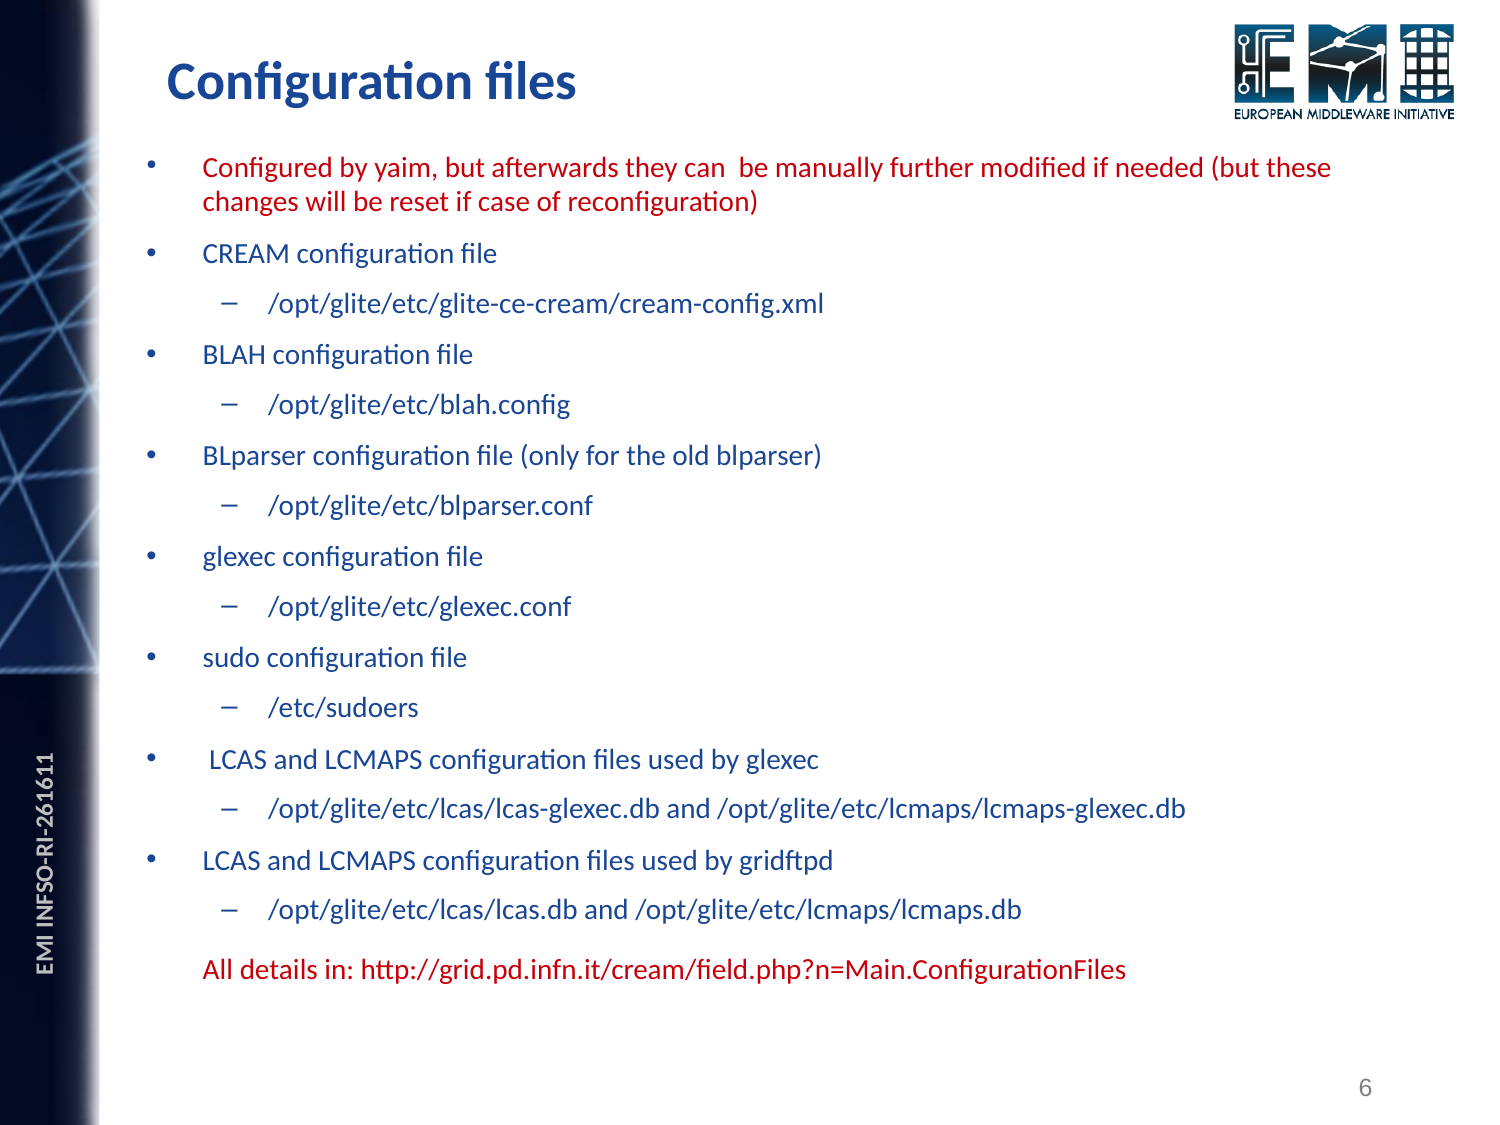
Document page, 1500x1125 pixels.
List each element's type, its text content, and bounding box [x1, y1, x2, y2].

picture [1185, 8, 1500, 140]
text_box Configuration files [153, 37, 1388, 118]
list Configured by yaim, but afterwards they can be manually further modified if needed (but these changes will be reset if case of reconfiguration) CREAM configuration file /opt/glite/etc/glite-ce-cream/cream-config.xml BLAH configuration file /opt/glite/etc/blah.config BLparser configuration file (only for the old blparser) /opt/glite/etc/blparser.conf glexec configuration file /opt/glite/etc/glexec.conf sudo configuration file /etc/sudoers LCAS and LCMAPS configuration files used by glexec /opt/glite/etc/lcas/lcas-glexec.db and /opt/glite/etc/lcmaps/lcmaps-glexec.db LCAS and LCMAPS configuration files used by gridftpd /opt/glite/etc/lcas/lcas.db and /opt/glite/etc/lcmaps/lcmaps.db All details in: http://grid.pd.infn.it/cream/field.php?n=Main.ConfigurationFiles [131, 140, 1359, 1125]
text_box <number> [1359, 1063, 1426, 1123]
picture [0, 0, 111, 1125]
